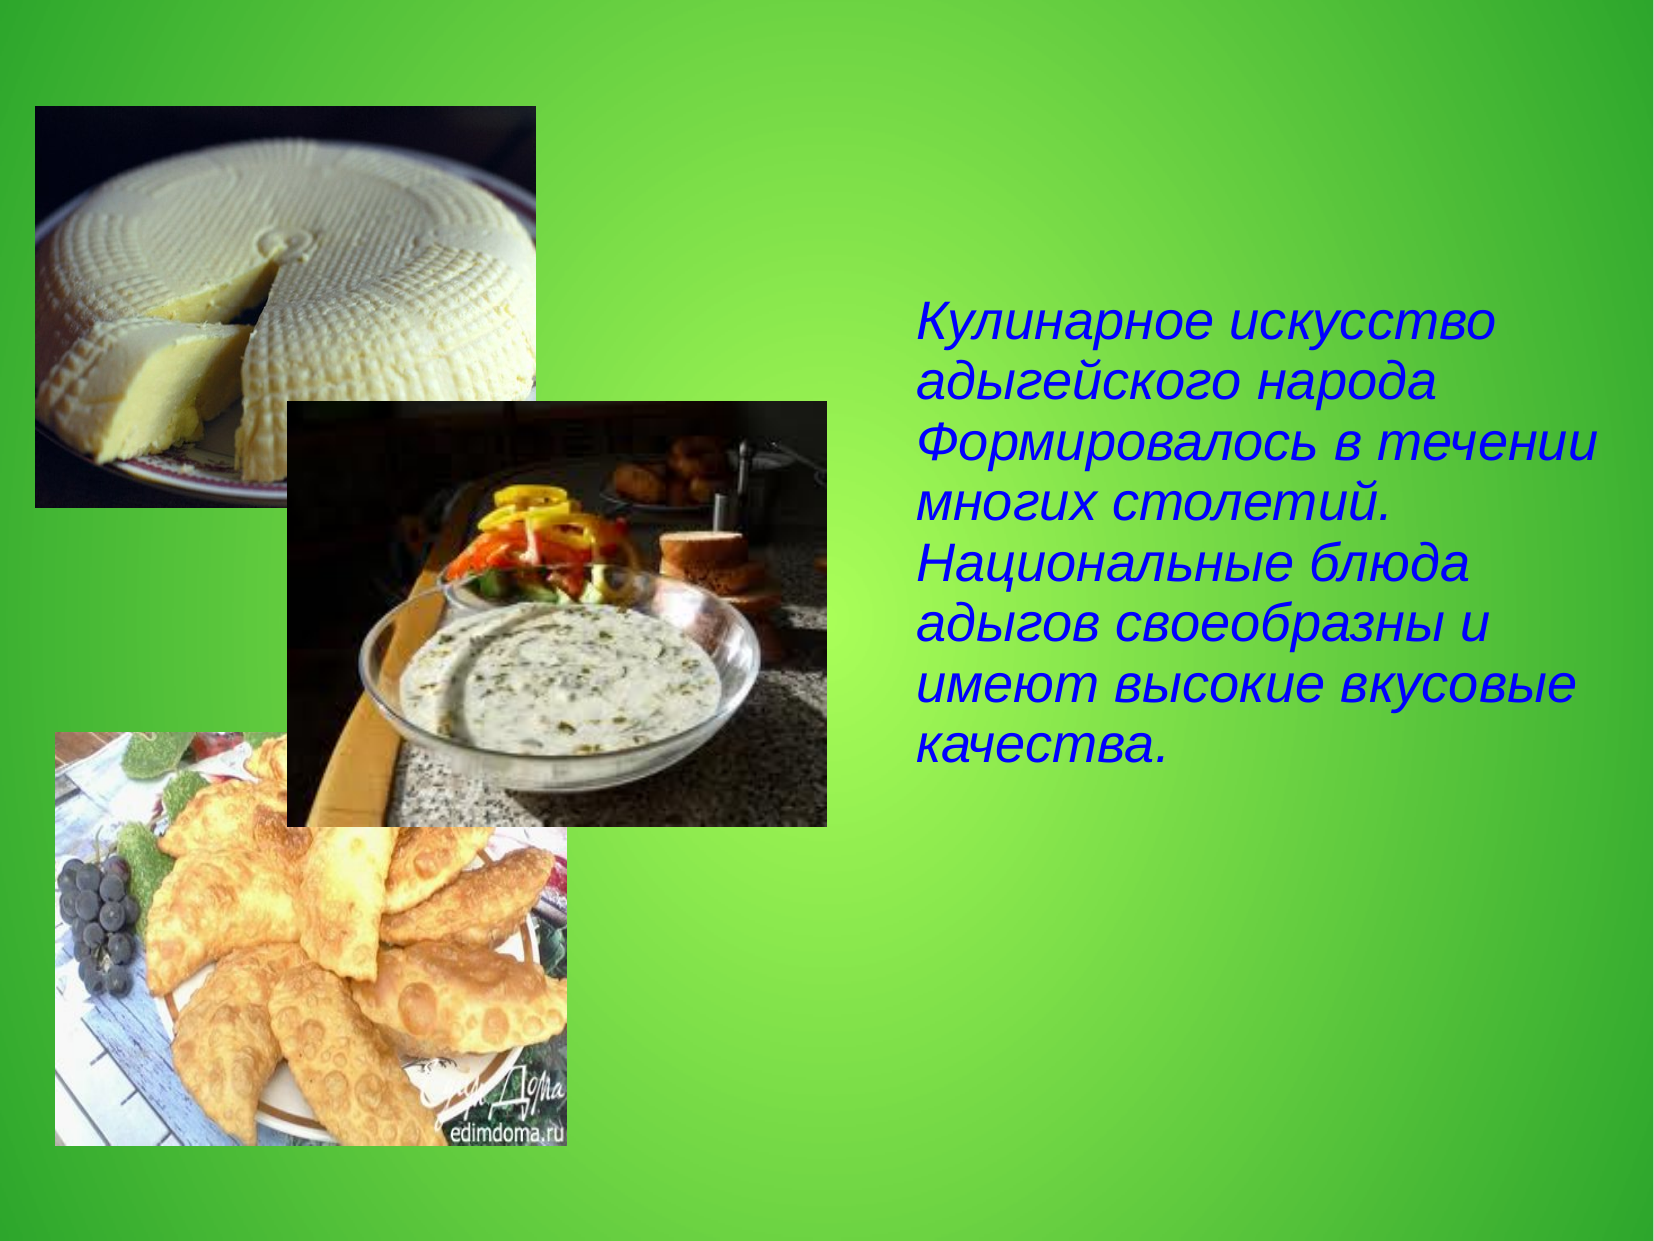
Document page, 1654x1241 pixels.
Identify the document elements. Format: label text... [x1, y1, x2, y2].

list Кулинарное искусство адыгейского народа Формировалось в течении многих столетий. Национальные блюда адыгов своеобразны и имеют высокие вкусовые качества. [845, 290, 1630, 1010]
picture [0, 0, 1654, 1241]
